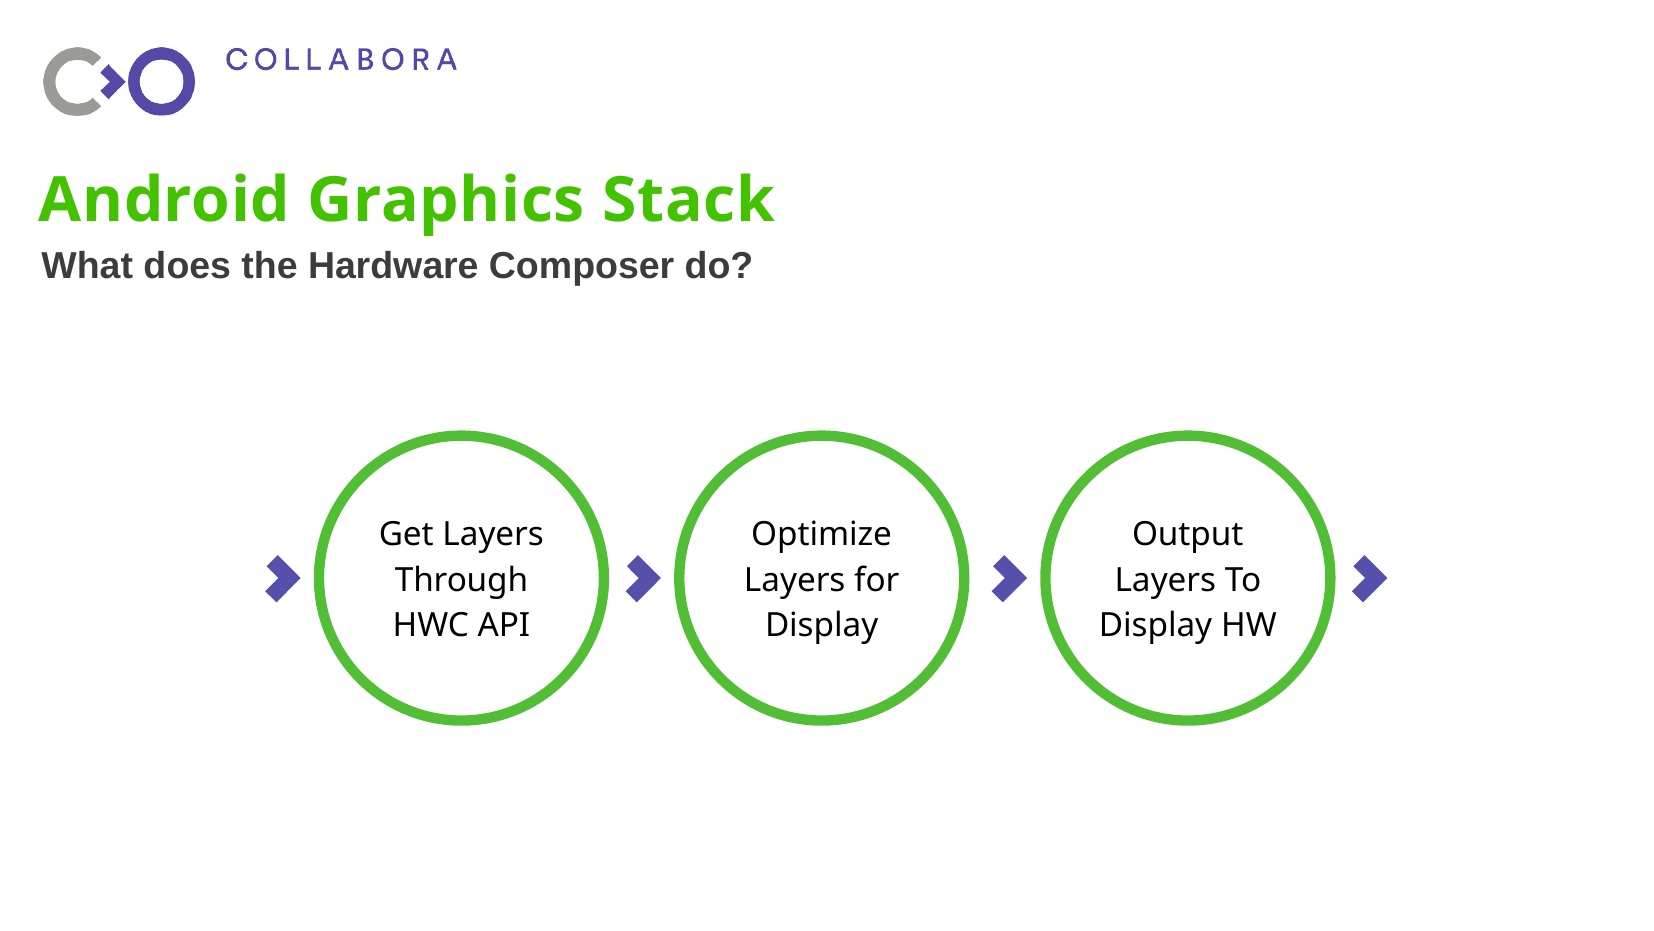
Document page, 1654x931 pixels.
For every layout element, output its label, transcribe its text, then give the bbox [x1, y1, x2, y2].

text_box [265, 555, 301, 603]
text_box What does the Hardware Composer do? [41, 240, 1614, 290]
title Android Graphics Stack [38, 159, 1614, 216]
text_box Get Layers Through HWC API [313, 430, 610, 726]
text_box [991, 555, 1028, 603]
picture [43, 47, 457, 116]
text_box [625, 555, 661, 603]
text_box [1351, 555, 1388, 603]
text_box Output Layers To Display HW [1040, 430, 1336, 726]
text_box Optimize Layers for Display [674, 430, 970, 726]
